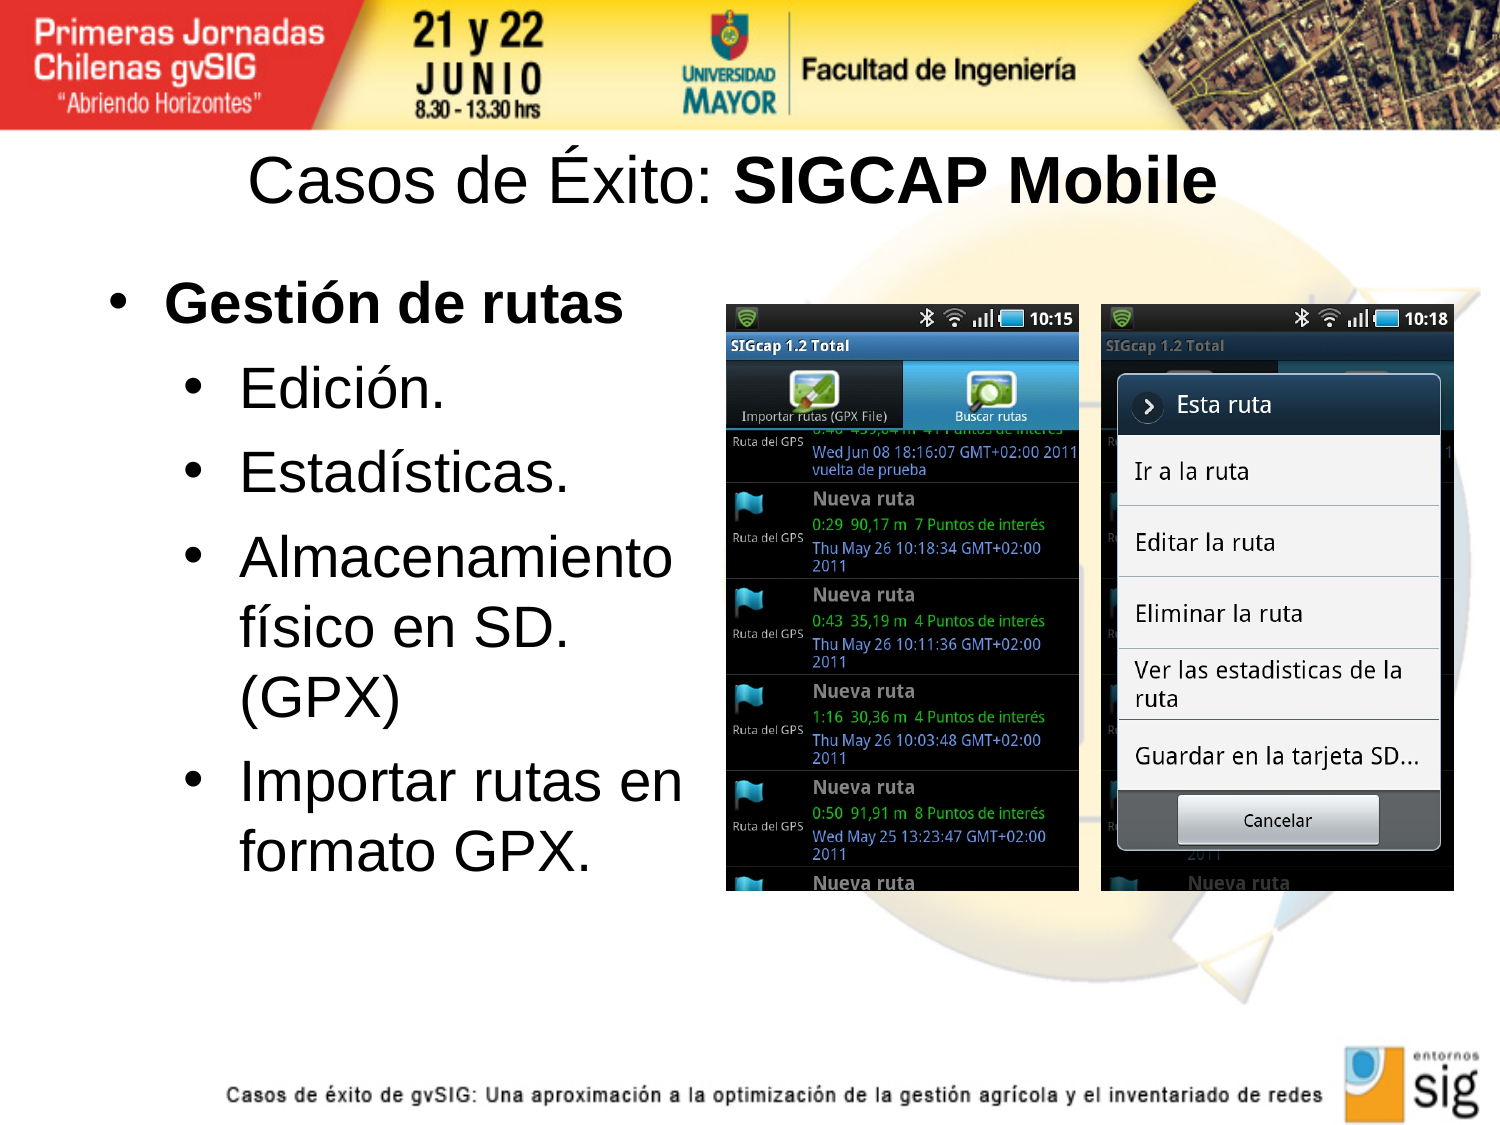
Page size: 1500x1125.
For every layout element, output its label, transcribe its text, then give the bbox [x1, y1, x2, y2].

title Casos de Éxito: SIGCAP Mobile [58, 93, 1409, 261]
list [70, 222, 938, 711]
picture [0, 0, 1500, 1125]
text_box Gestión de rutas Edición. Estadísticas. Almacenamiento físico en SD. (GPX) Importar rutas en formato GPX. [93, 257, 715, 1125]
